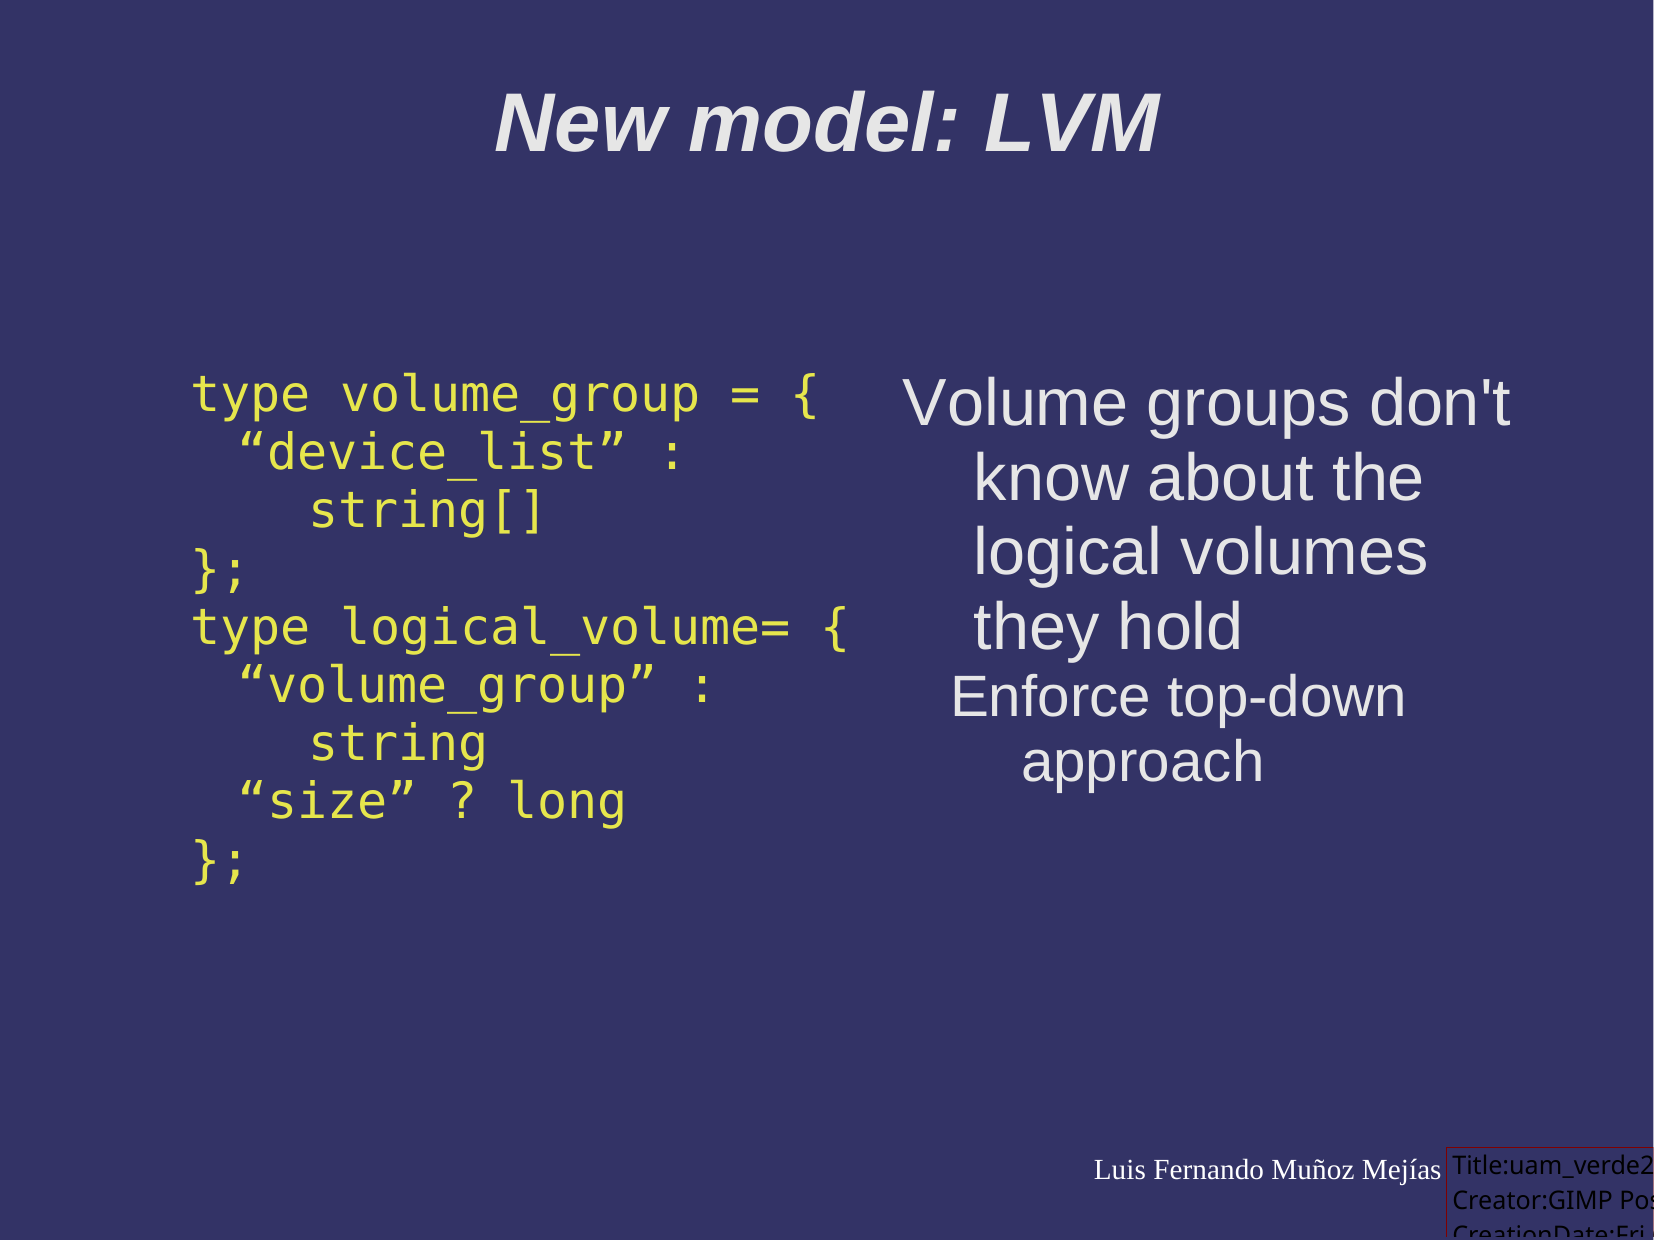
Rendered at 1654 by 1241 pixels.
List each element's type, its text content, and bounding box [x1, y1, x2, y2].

list Volume groups don't know about the logical volumes they hold Enforce top-down approach [891, 364, 1570, 1147]
list type volume_group = { “device_list” : string[] }; type logical_volume= { “volume_group” : string “size” ? long }; [178, 364, 858, 1147]
title New model: LVM [121, 19, 1534, 227]
